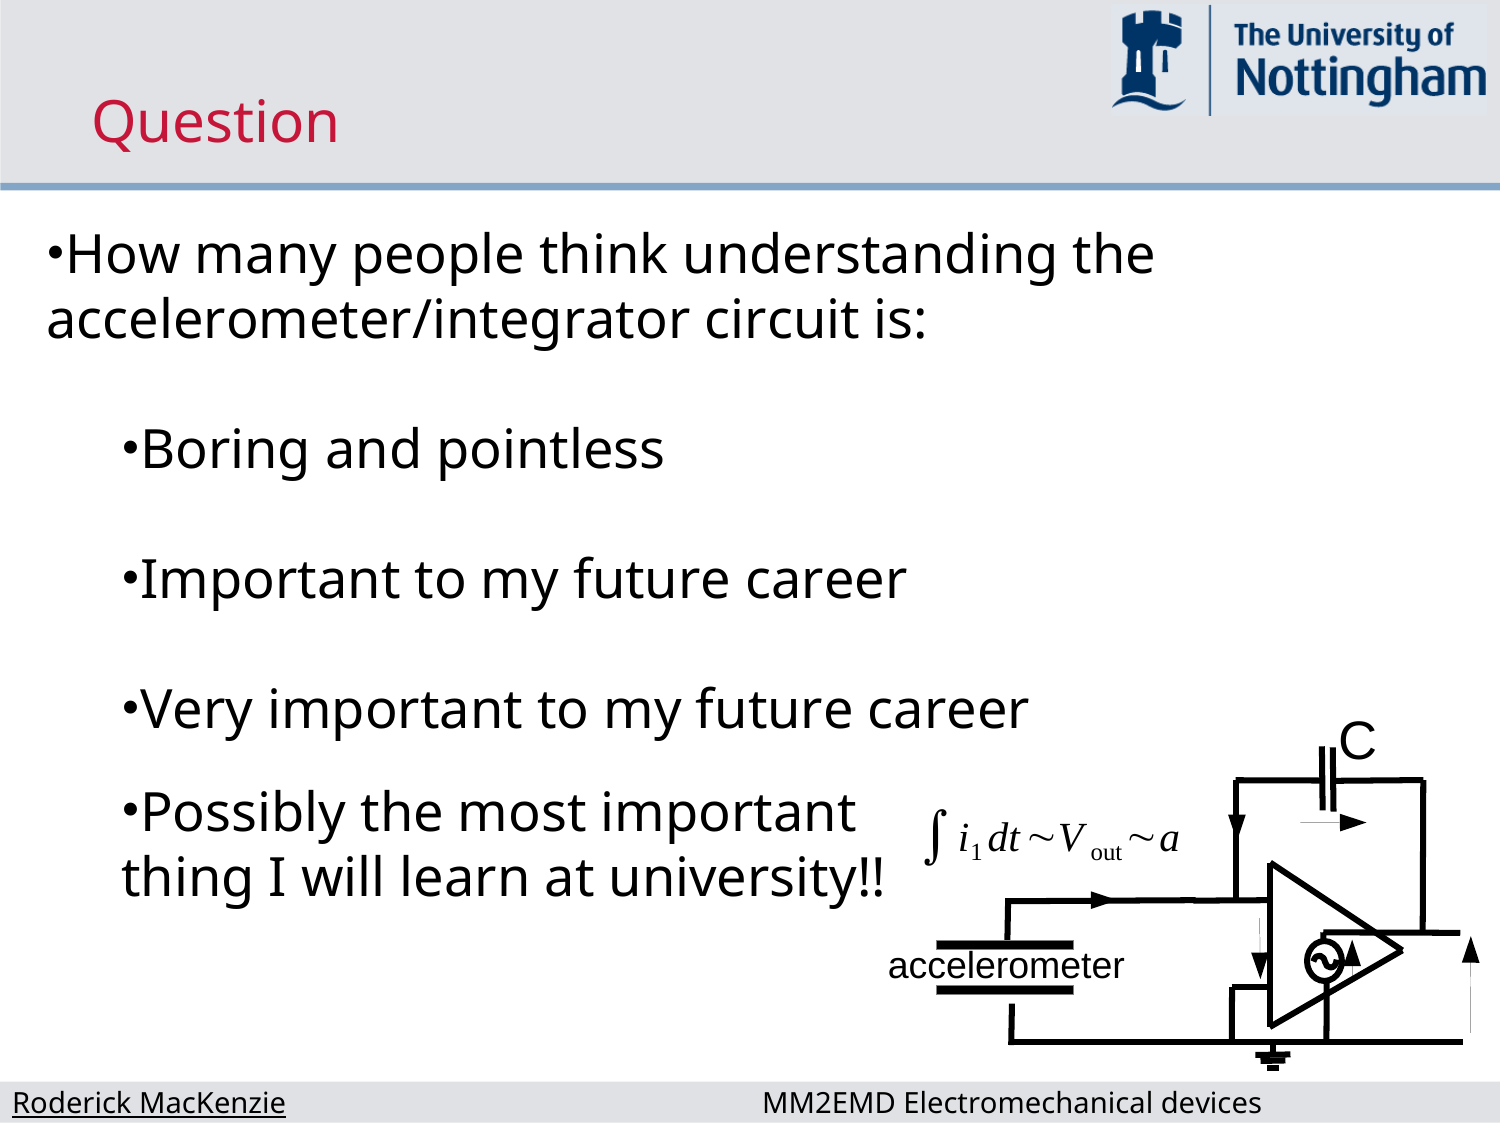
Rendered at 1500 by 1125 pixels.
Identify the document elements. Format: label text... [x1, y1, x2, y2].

chart [917, 806, 1187, 869]
text_box C [1288, 703, 1349, 779]
text_box Possibly the most important thing I will learn at university!! [31, 704, 917, 980]
picture [1111, 4, 1487, 116]
text_box How many people think understanding the accelerometer/integrator circuit is: Boring and pointless Important to my future career Very important to my future career [31, 212, 1495, 812]
title Question [76, 67, 1314, 172]
text_box accelerometer [873, 937, 1140, 995]
